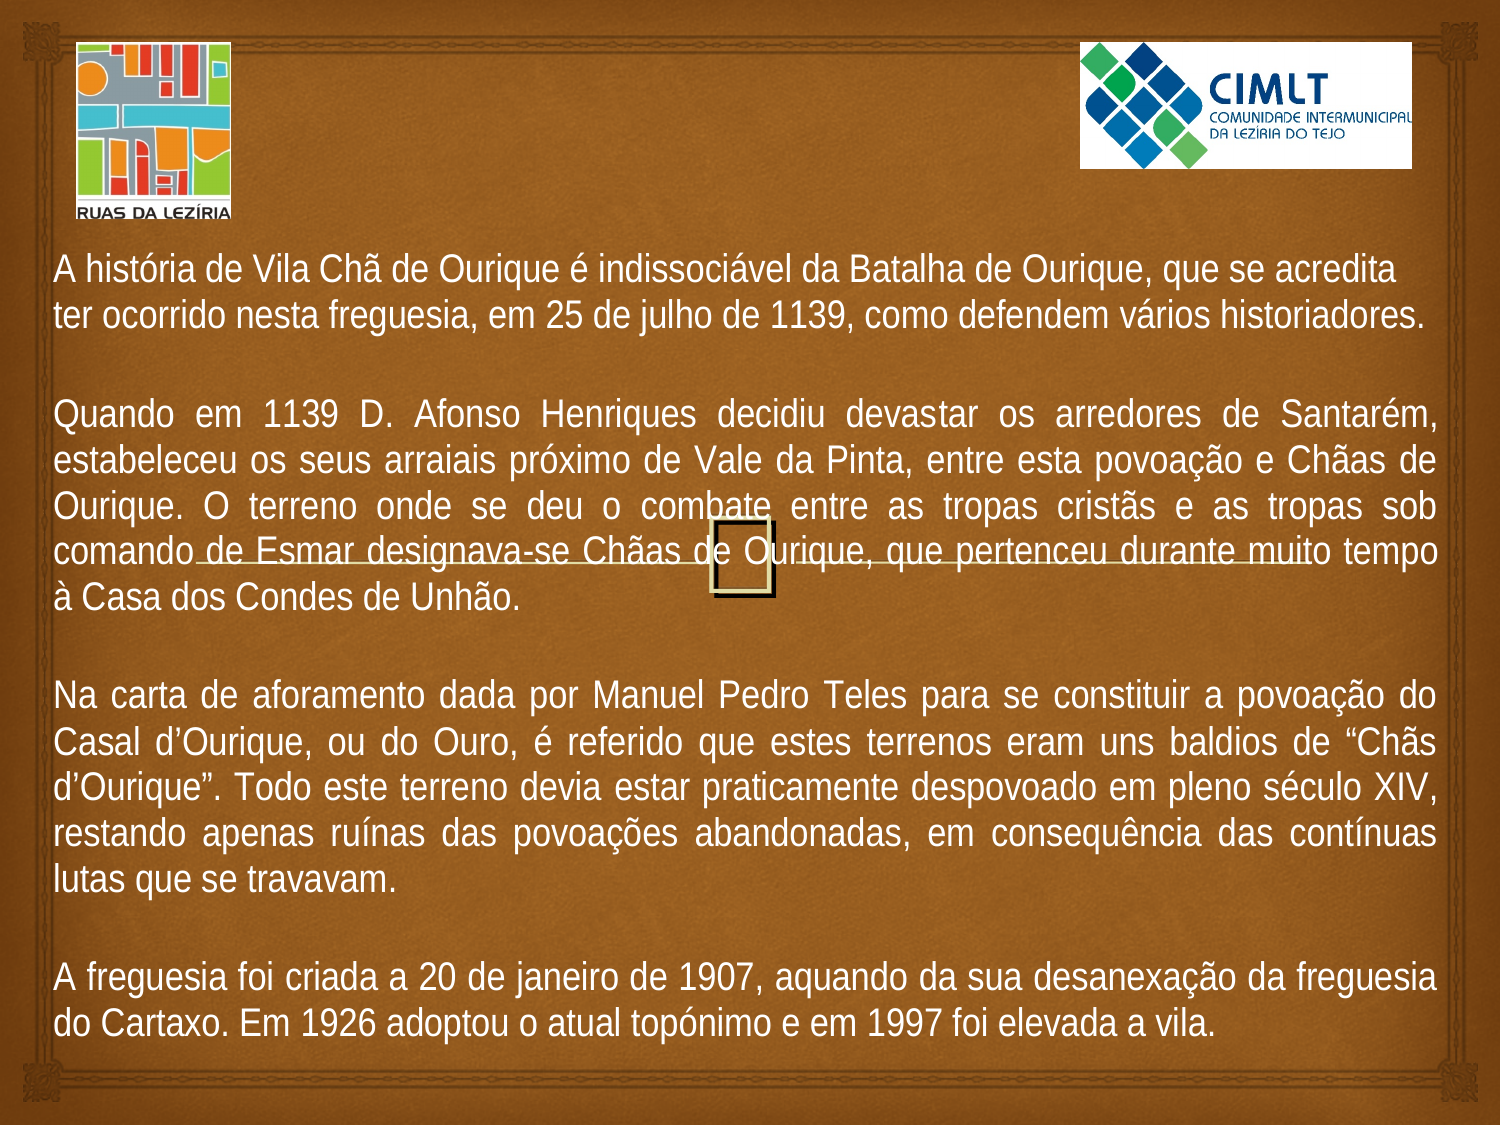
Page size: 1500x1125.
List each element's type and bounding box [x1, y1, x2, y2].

picture [53, 246, 1439, 1099]
picture [1080, 42, 1412, 169]
picture [76, 42, 231, 219]
